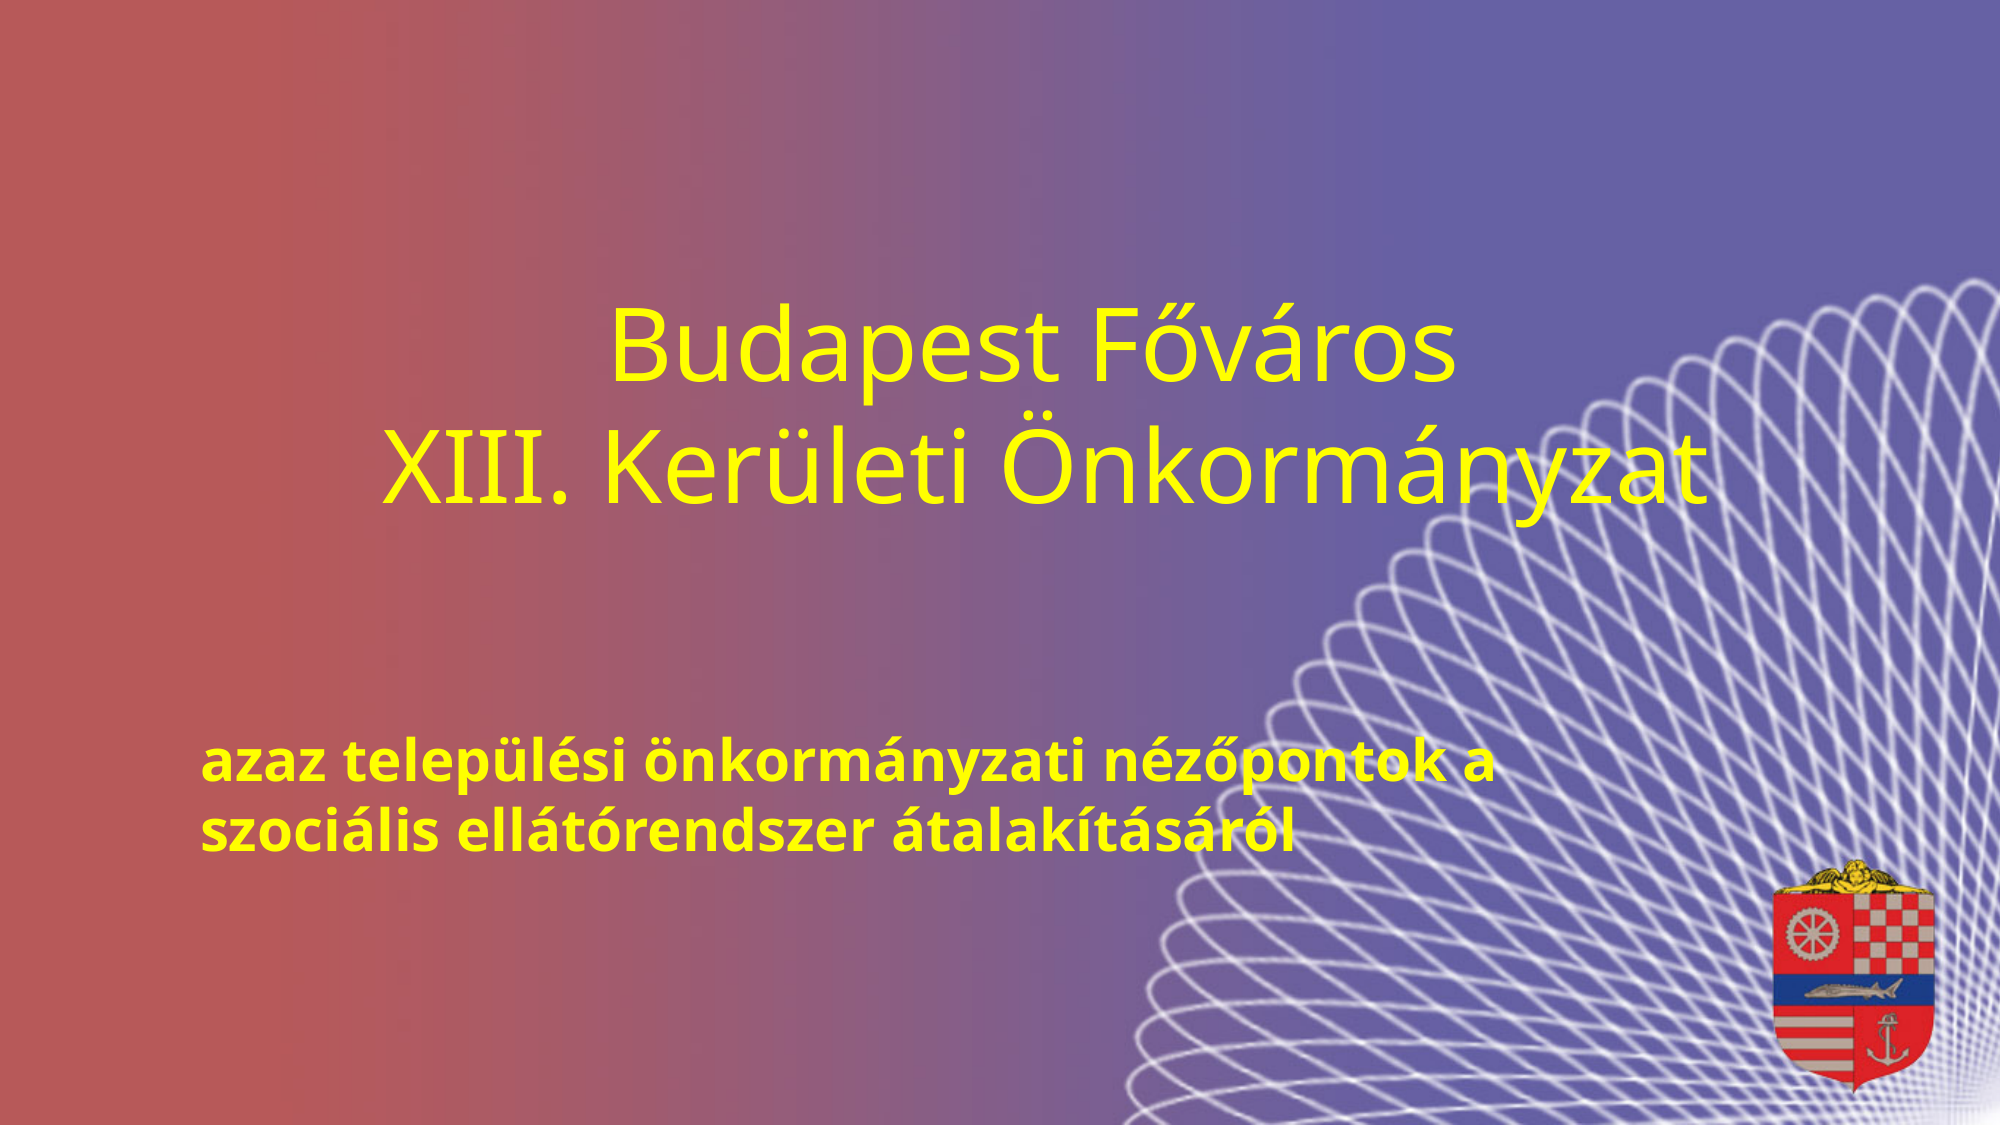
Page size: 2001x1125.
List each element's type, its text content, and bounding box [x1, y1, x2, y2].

text_box azaz települési önkormányzati nézőpontok a szociális ellátórendszer átalakításáról [185, 716, 1756, 871]
picture [0, 0, 2000, 1125]
text_box Budapest Főváros XIII. Kerületi Önkormányzat [314, 271, 1778, 564]
